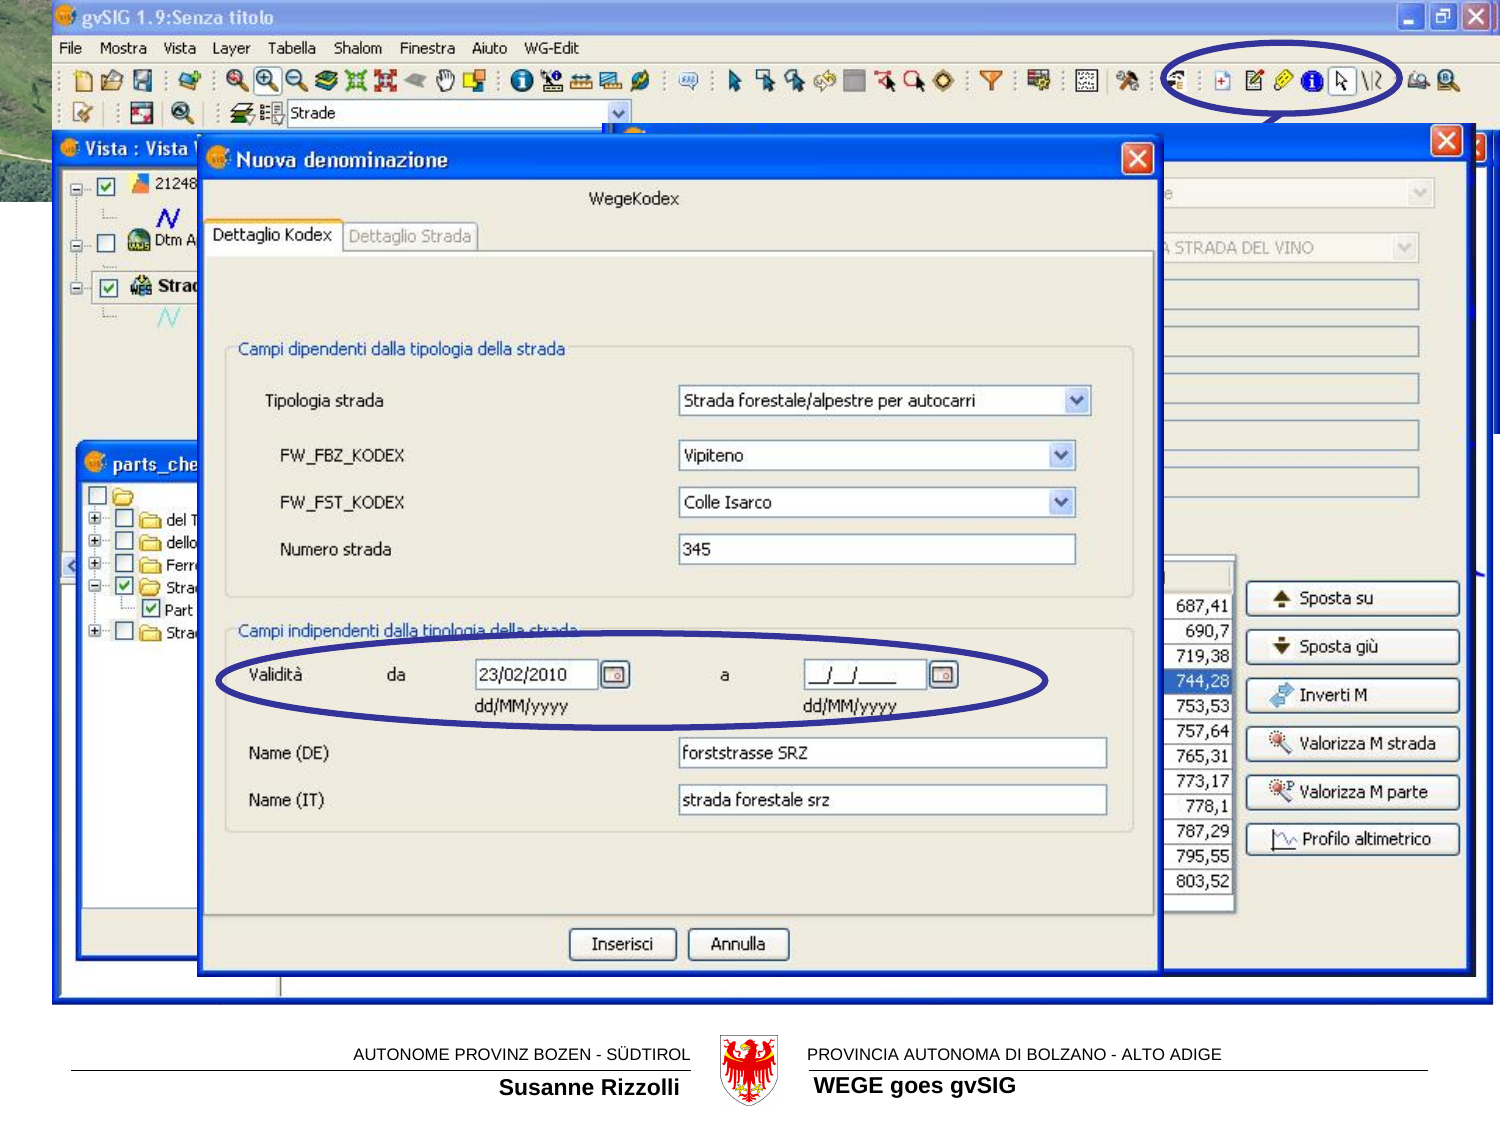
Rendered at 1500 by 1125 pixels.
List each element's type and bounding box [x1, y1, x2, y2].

picture [720, 1035, 778, 1106]
picture [0, 0, 1500, 1005]
